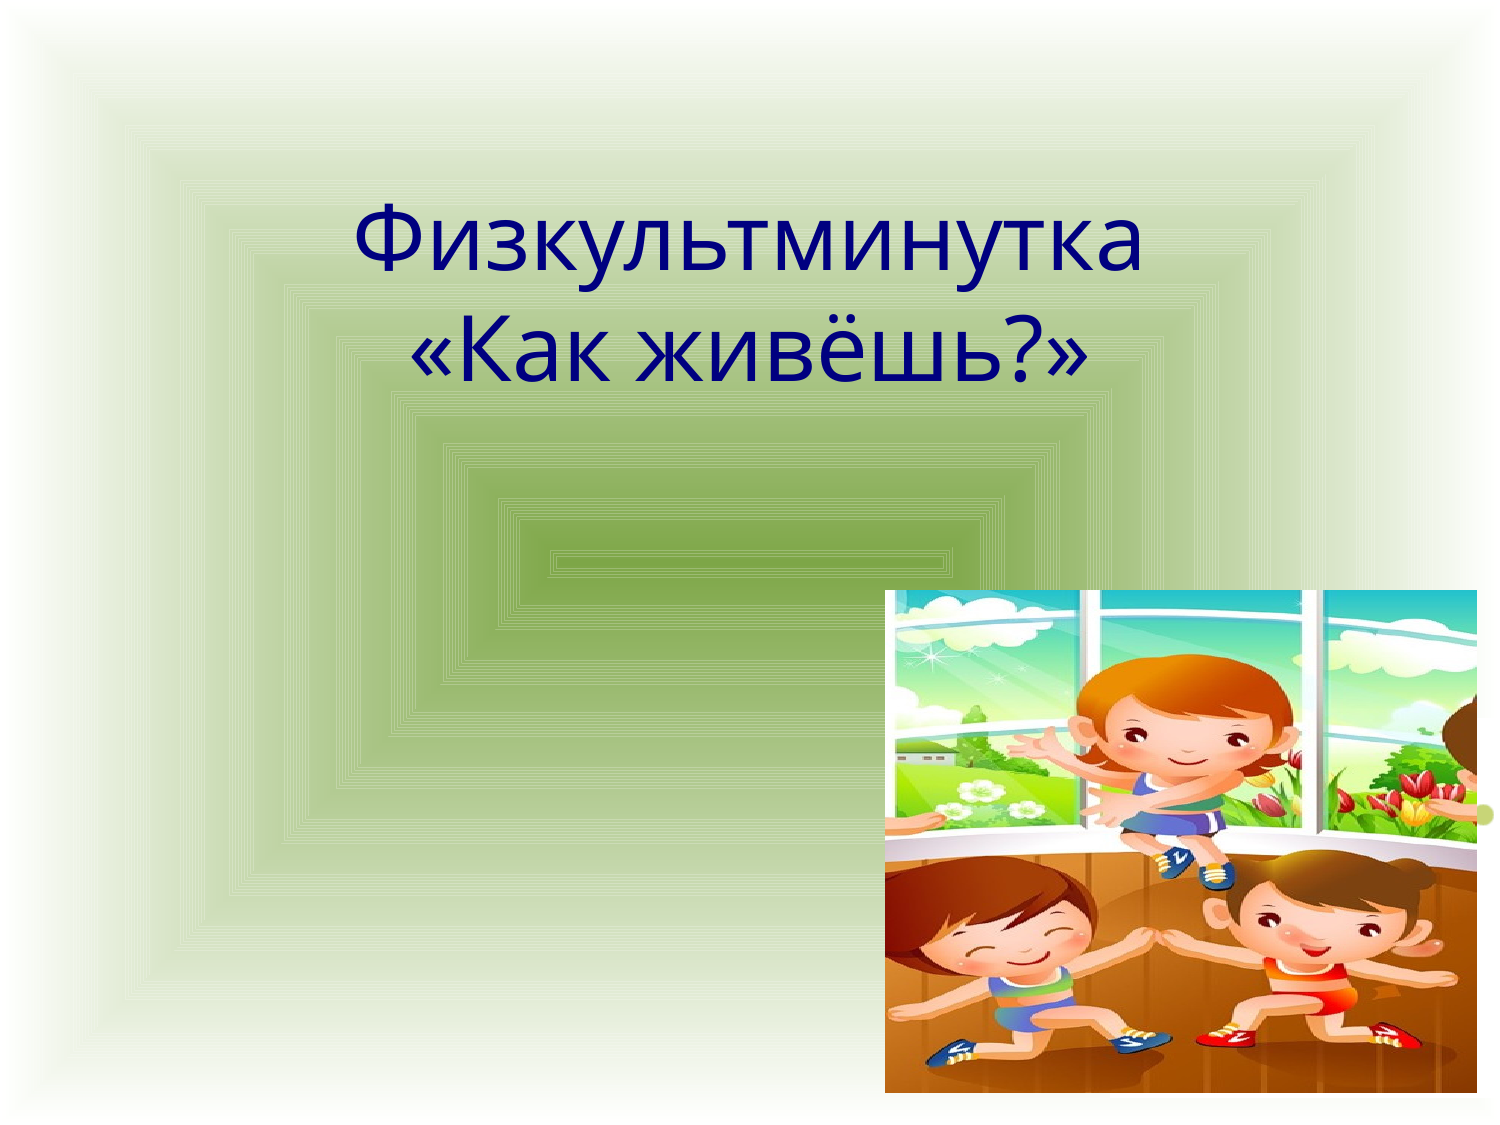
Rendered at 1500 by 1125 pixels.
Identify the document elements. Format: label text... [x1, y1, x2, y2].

picture [885, 590, 1477, 1093]
text_box Физкультминутка «Как живёшь?» [110, 76, 1391, 503]
